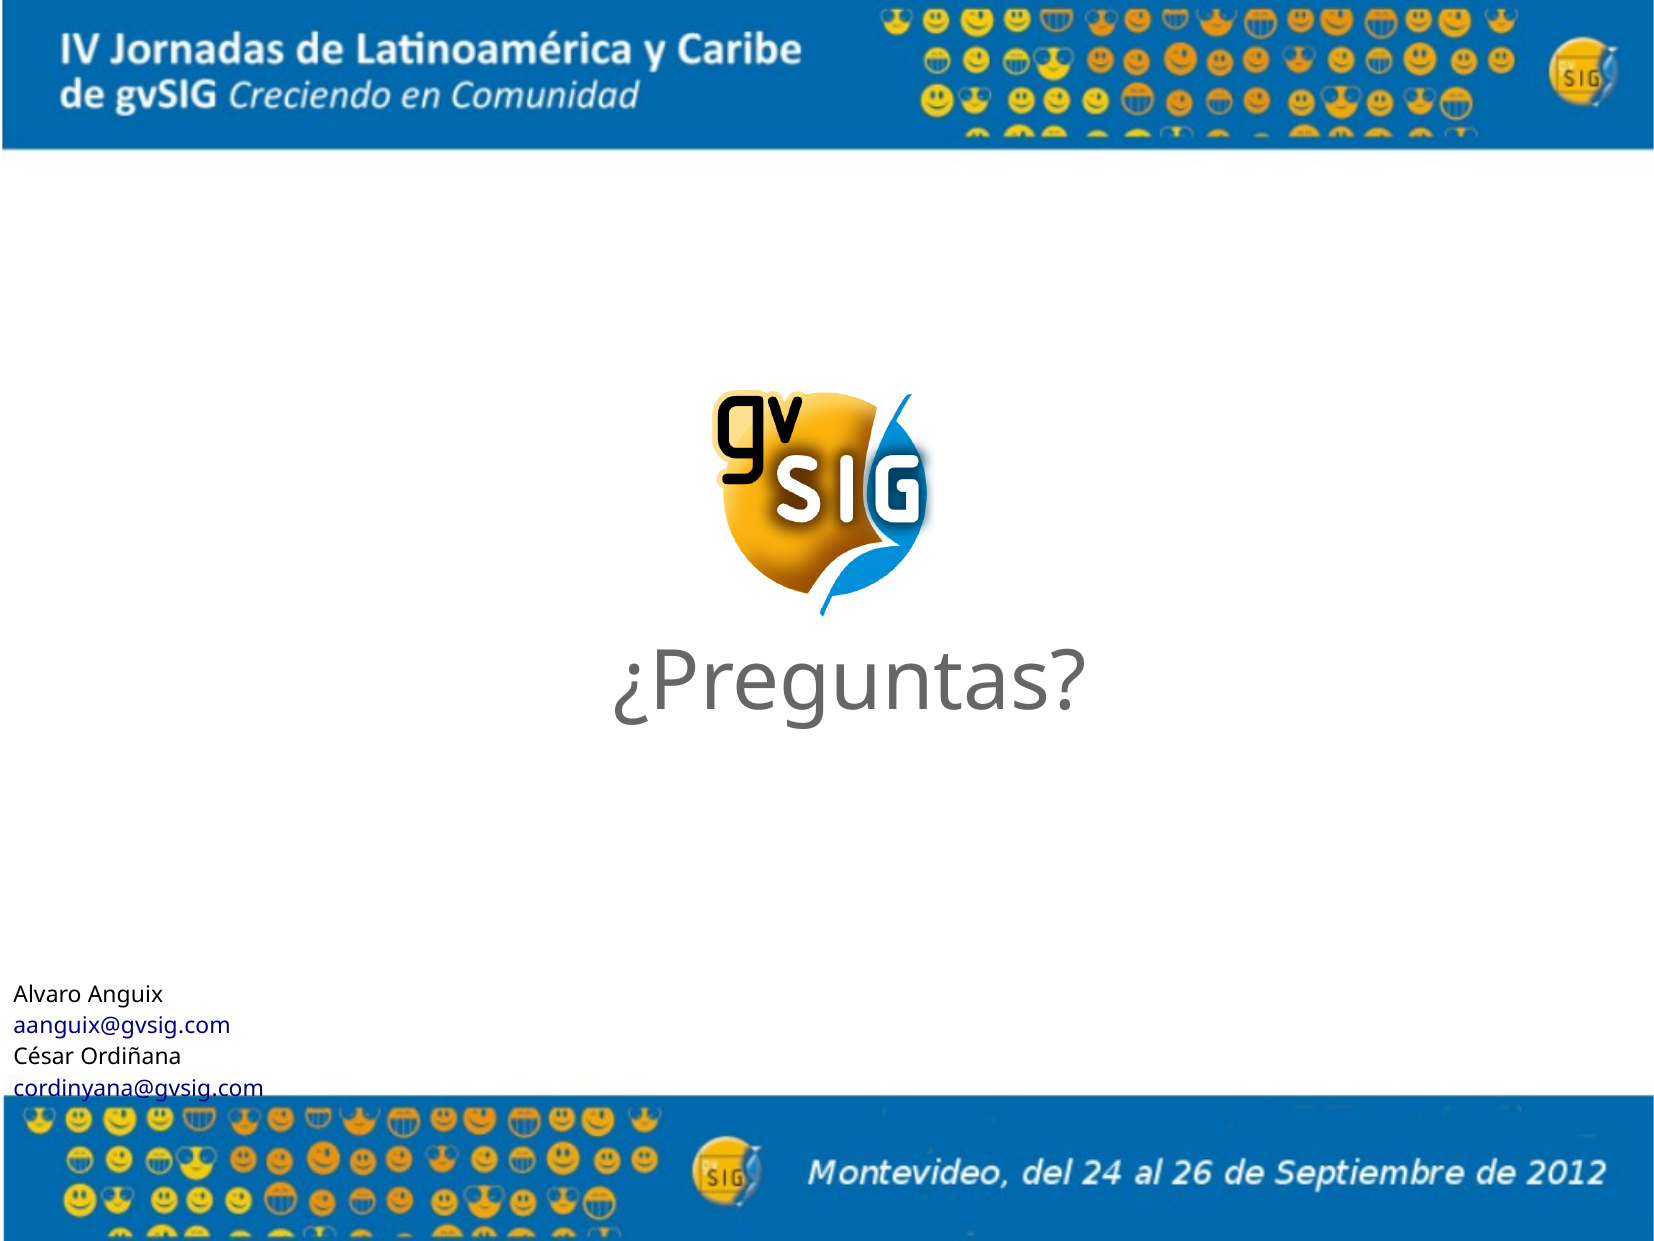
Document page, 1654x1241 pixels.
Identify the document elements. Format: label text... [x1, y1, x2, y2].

picture [1, 0, 1654, 1241]
text_box Alvaro Anguix aanguix@gvsig.com César Ordiñana cordinyana@gvsig.com [0, 939, 384, 1093]
title ¿Preguntas? [135, 573, 1566, 781]
